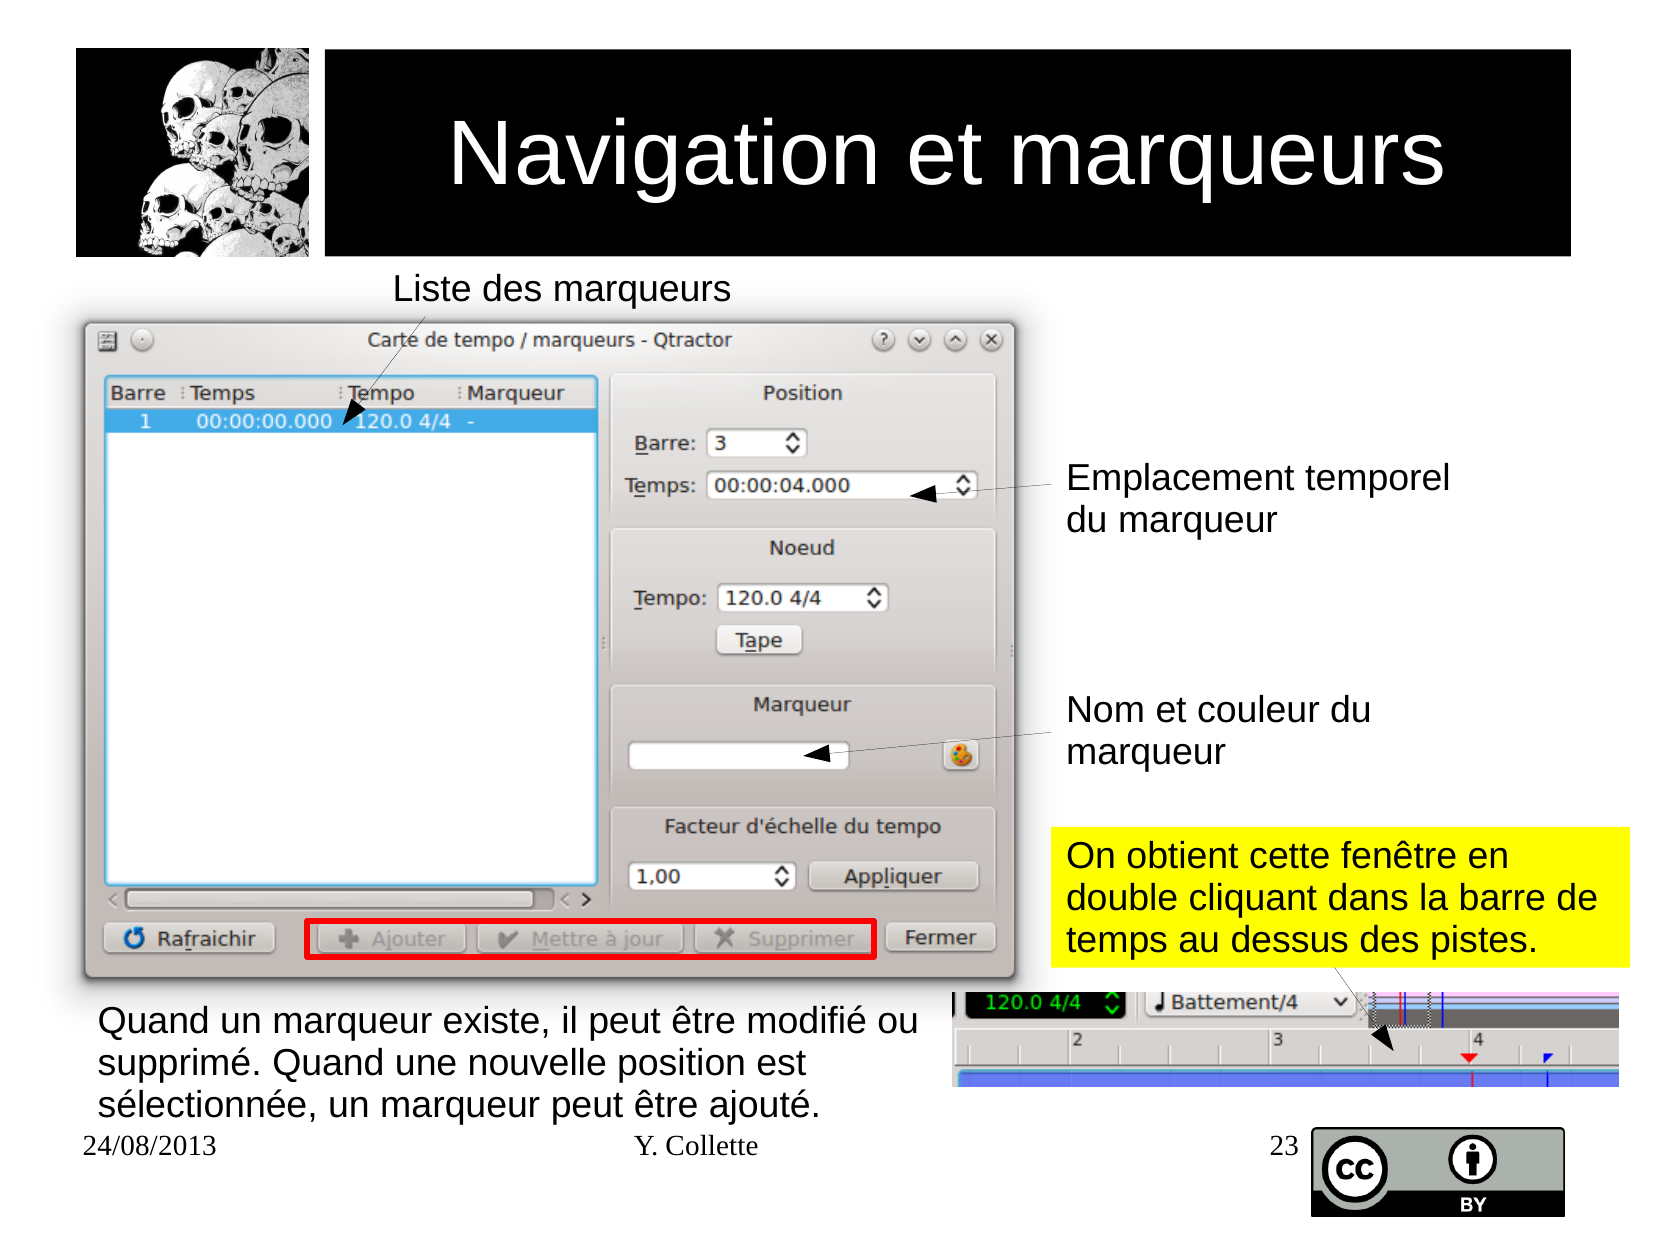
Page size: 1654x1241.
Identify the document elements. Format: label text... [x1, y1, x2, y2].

text_box Quand un marqueur existe, il peut être modifié ou supprimé. Quand une nouvelle position est sélectionnée, un marqueur peut être ajouté. [82, 992, 953, 1133]
picture [23, 261, 1619, 1087]
text_box Nom et couleur du marqueur [1051, 680, 1394, 780]
picture [1311, 1127, 1565, 1217]
text_box Liste des marqueurs [377, 259, 768, 317]
title Navigation et marqueurs [324, 49, 1571, 257]
picture [76, 48, 309, 257]
text_box Emplacement temporel du marqueur [1051, 448, 1489, 548]
text_box On obtient cette fenêtre en double cliquant dans la barre de temps au dessus des pistes. [1051, 826, 1630, 968]
